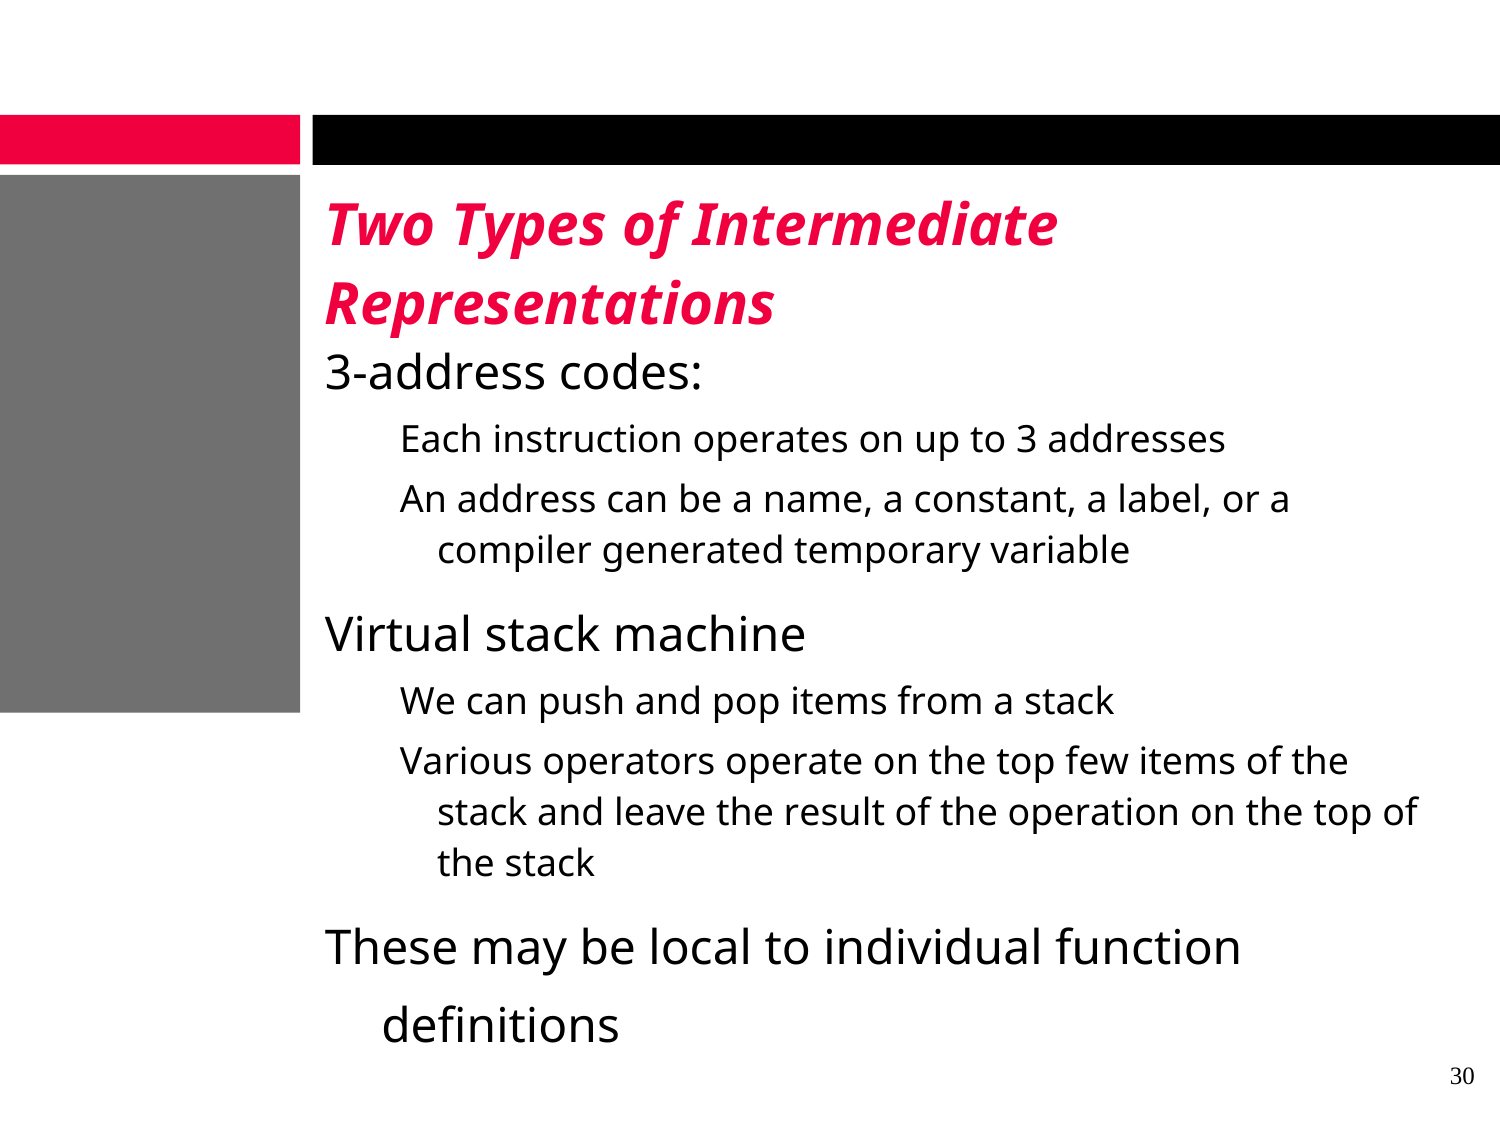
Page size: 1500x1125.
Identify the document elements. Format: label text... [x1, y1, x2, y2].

title Two Types of Intermediate Representations [324, 187, 1450, 324]
list 3-address codes: Each instruction operates on up to 3 addresses An address can be a name, a constant, a label, or a compiler generated temporary variable Virtual stack machine We can push and pop items from a stack Various operators operate on the top few items of the stack and leave the result of the operation on the top of the stack These may be local to individual function definitions [324, 324, 1450, 1051]
